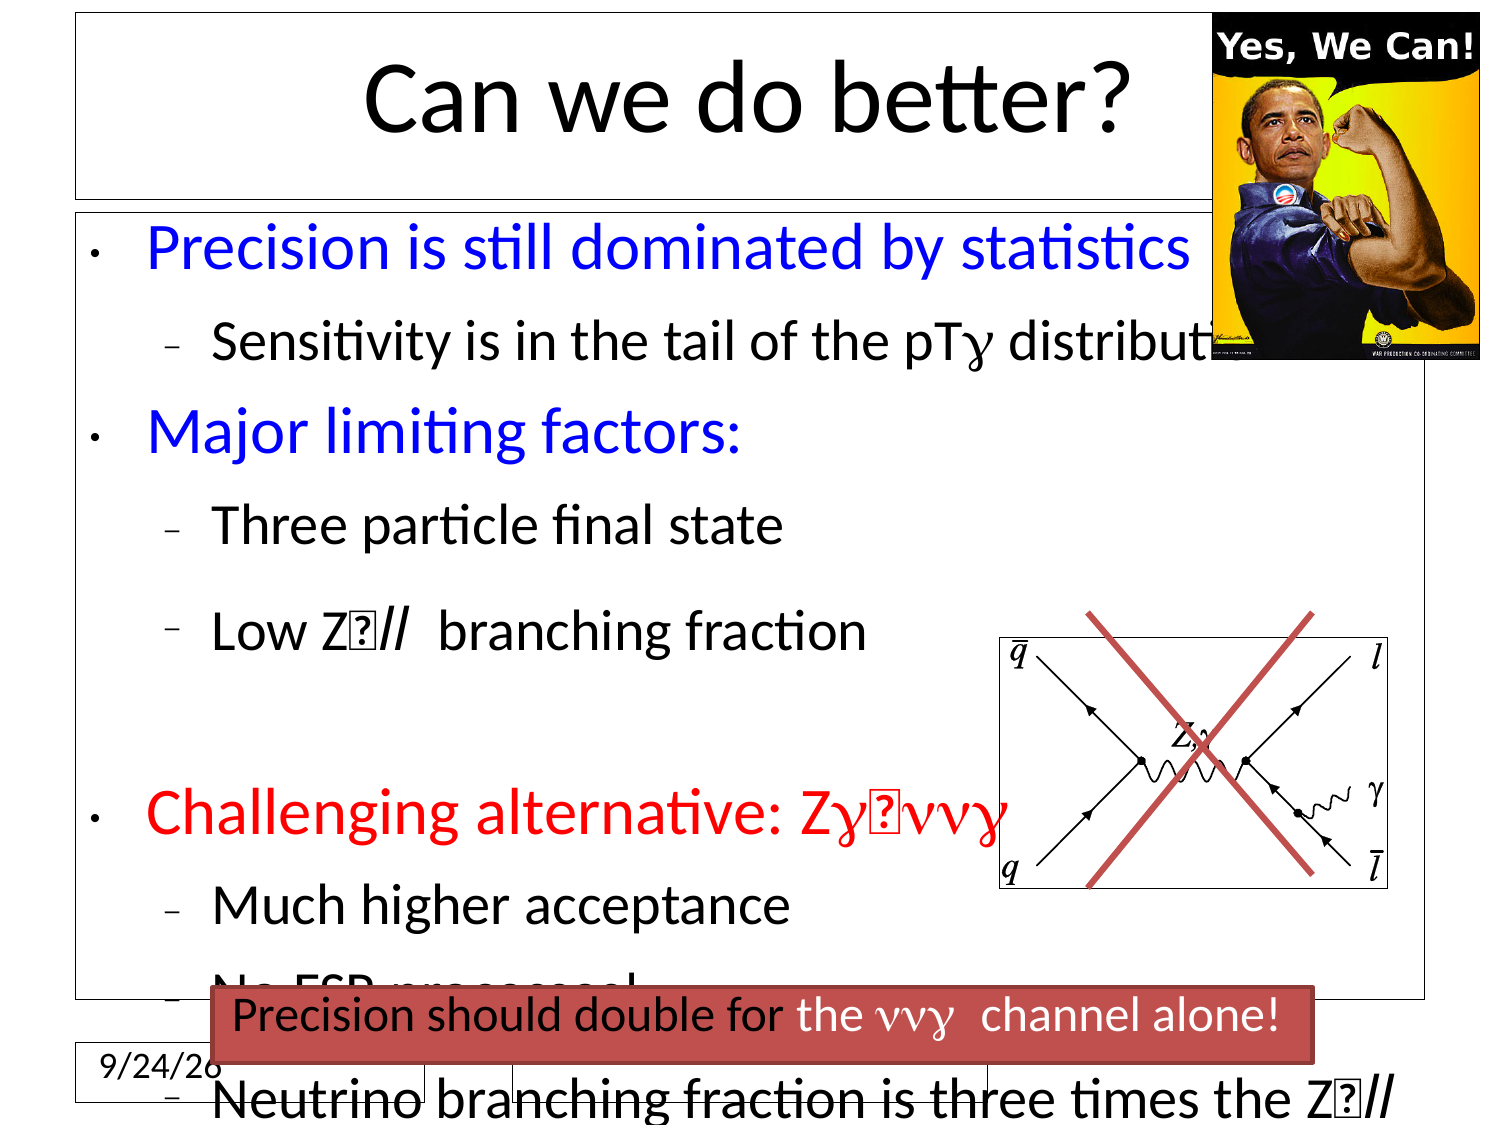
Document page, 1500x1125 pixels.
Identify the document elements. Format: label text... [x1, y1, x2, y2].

picture [1212, 12, 1480, 360]
title Can we do better? [75, 12, 1212, 200]
text_box Precision should double for the nng channel alone! [212, 987, 1313, 1063]
picture [1092, 637, 1388, 889]
picture [1114, 637, 1287, 741]
picture [999, 637, 1197, 889]
list Precision is still dominated by statistics Sensitivity is in the tail of the pTg distribution Major limiting factors: Three particle final state Low Zll branching fraction Challenging alternative: Zgnng Much higher acceptance No FSR processes! Neutrino branching fraction is three times the Zll [75, 212, 1425, 1000]
